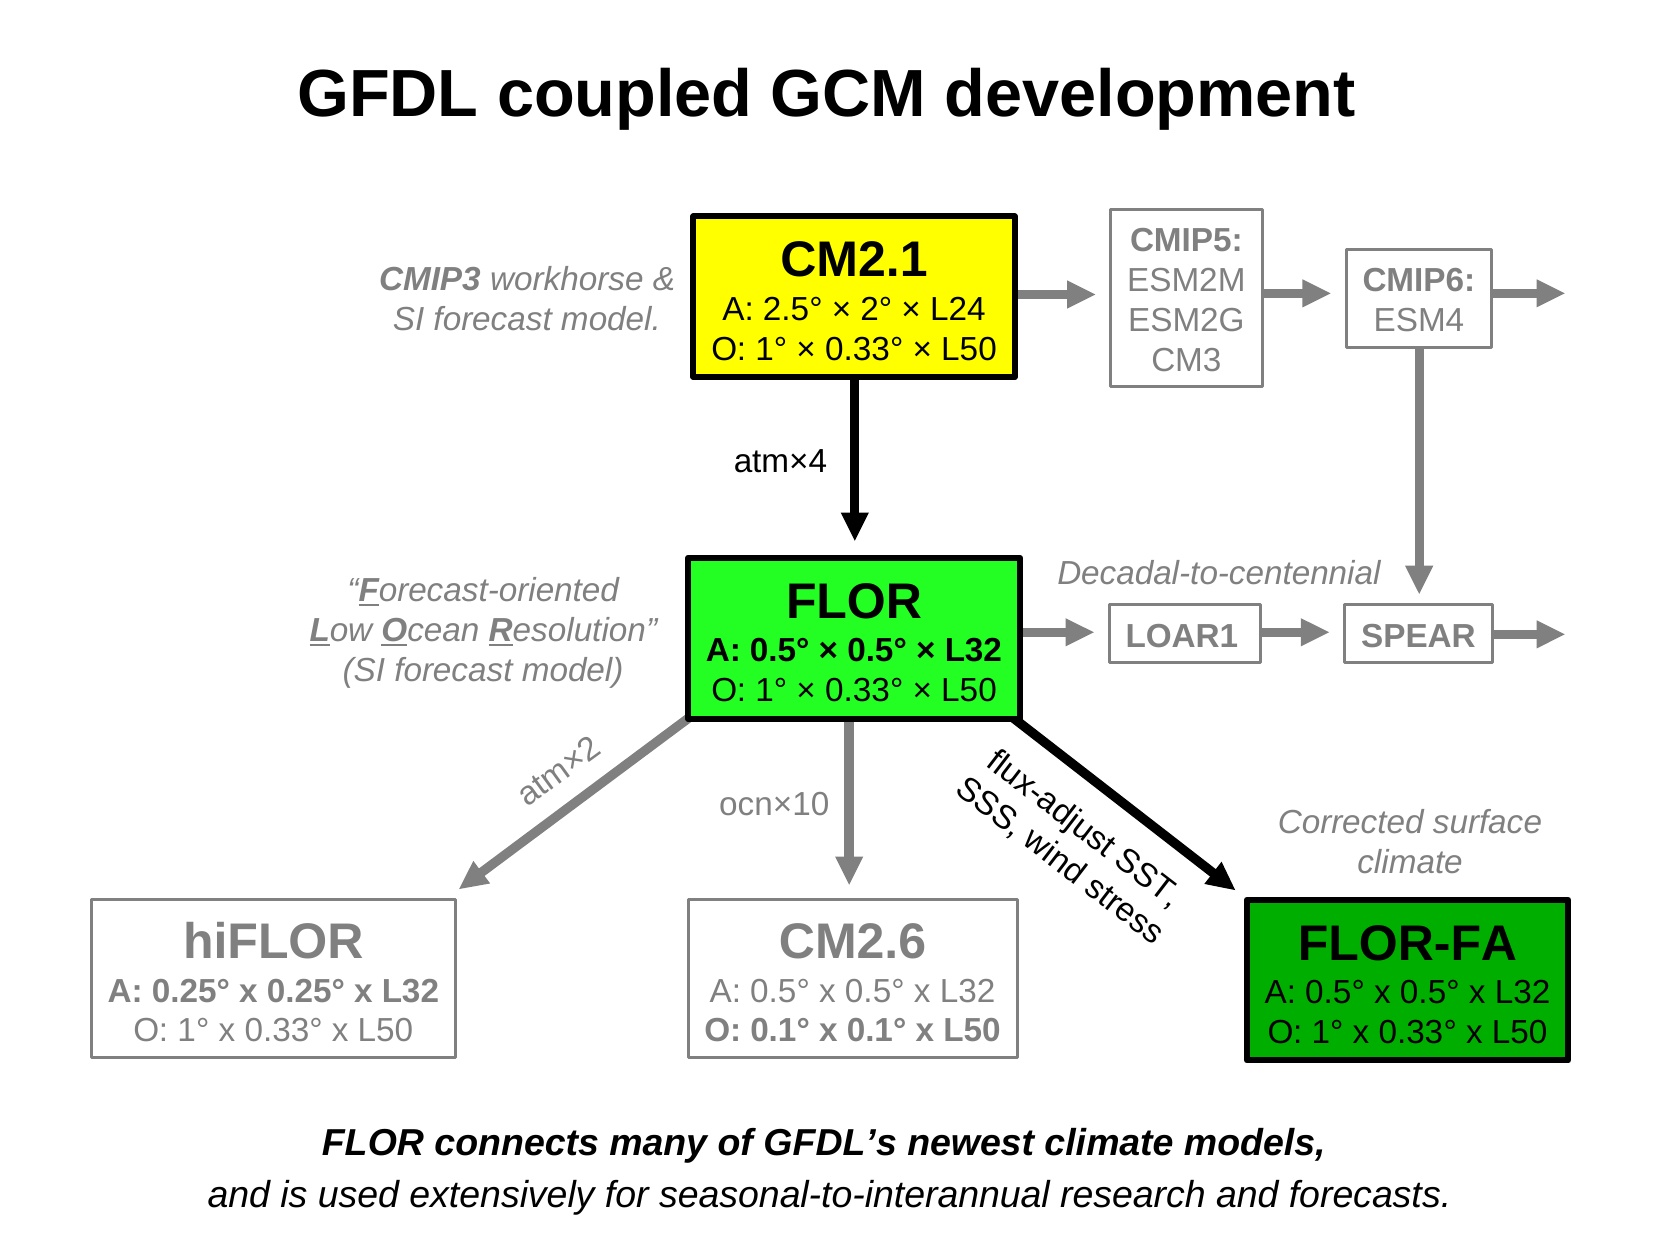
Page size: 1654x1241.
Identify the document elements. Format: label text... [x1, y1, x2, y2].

text_box FLOR connects many of GFDL’s newest climate models, and is used extensively for seasonal-to-interannual research and forecasts. [42, 1111, 1618, 1215]
text_box CM2.1 A: 2.5° × 2° × L24 O: 1° × 0.33° × L50 [693, 216, 1015, 378]
text_box CM2.6 A: 0.5° x 0.5° x L32 O: 0.1° x 0.1° x L50 [688, 899, 1018, 1058]
text_box hiFLOR A: 0.25° x 0.25° x L32 O: 1° x 0.33° x L50 [91, 899, 456, 1058]
text_box “Forecast-oriented Low Ocean Resolution” (SI forecast model) [294, 561, 673, 696]
text_box CMIP5: ESM2M ESM2G CM3 [1110, 209, 1263, 387]
text_box Corrected surface climate [1263, 793, 1558, 888]
text_box SPEAR [1344, 604, 1493, 663]
text_box GFDL coupled GCM development [39, 38, 1615, 131]
text_box atm×2 [491, 710, 624, 828]
text_box FLOR-FA A: 0.5° x 0.5° x L32 O: 1° x 0.33° x L50 [1246, 899, 1569, 1061]
text_box CMIP3 workhorse & SI forecast model. [364, 249, 691, 345]
text_box flux-adjust SST, SSS, wind stress [933, 722, 1215, 966]
text_box atm×4 [718, 431, 849, 487]
text_box LOAR1 [1109, 604, 1261, 663]
text_box ocn×10 [704, 774, 854, 830]
text_box CMIP6: ESM4 [1346, 249, 1492, 348]
text_box Decadal-to-centennial [1057, 551, 1382, 592]
text_box FLOR A: 0.5° × 0.5° × L32 O: 1° × 0.33° × L50 [687, 557, 1021, 719]
